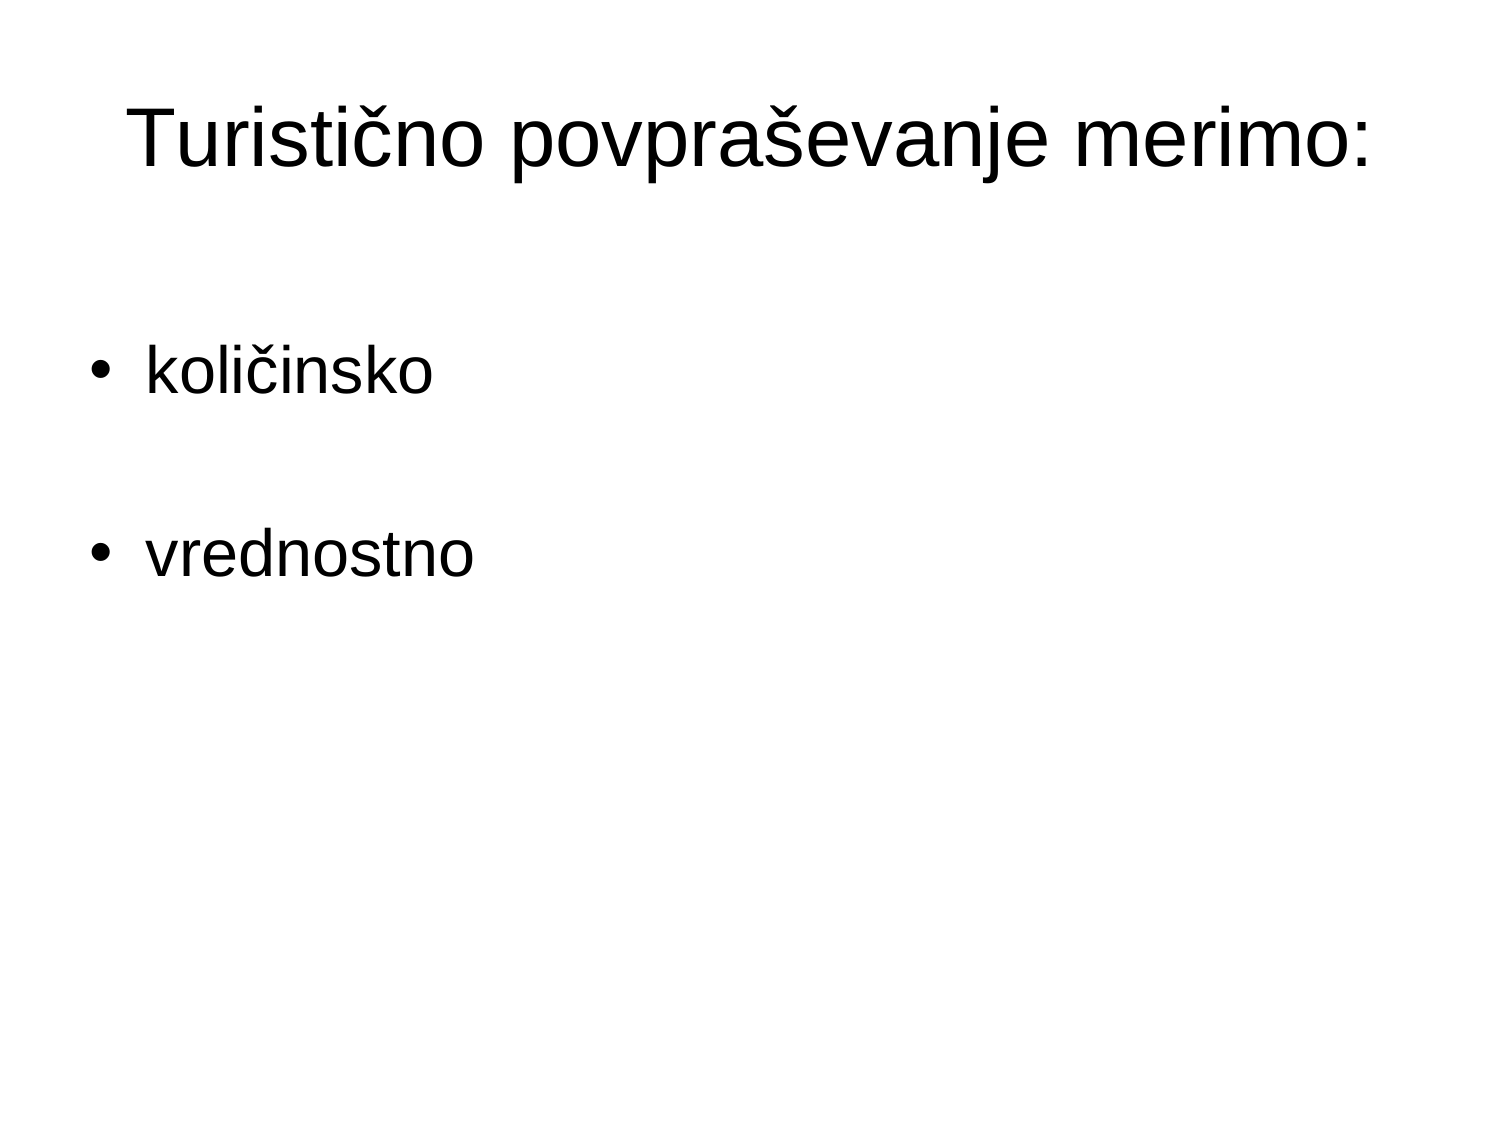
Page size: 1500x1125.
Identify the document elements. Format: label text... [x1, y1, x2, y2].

list količinsko vrednostno [75, 326, 1425, 1005]
title Turistično povpraševanje merimo: [75, 21, 1425, 257]
